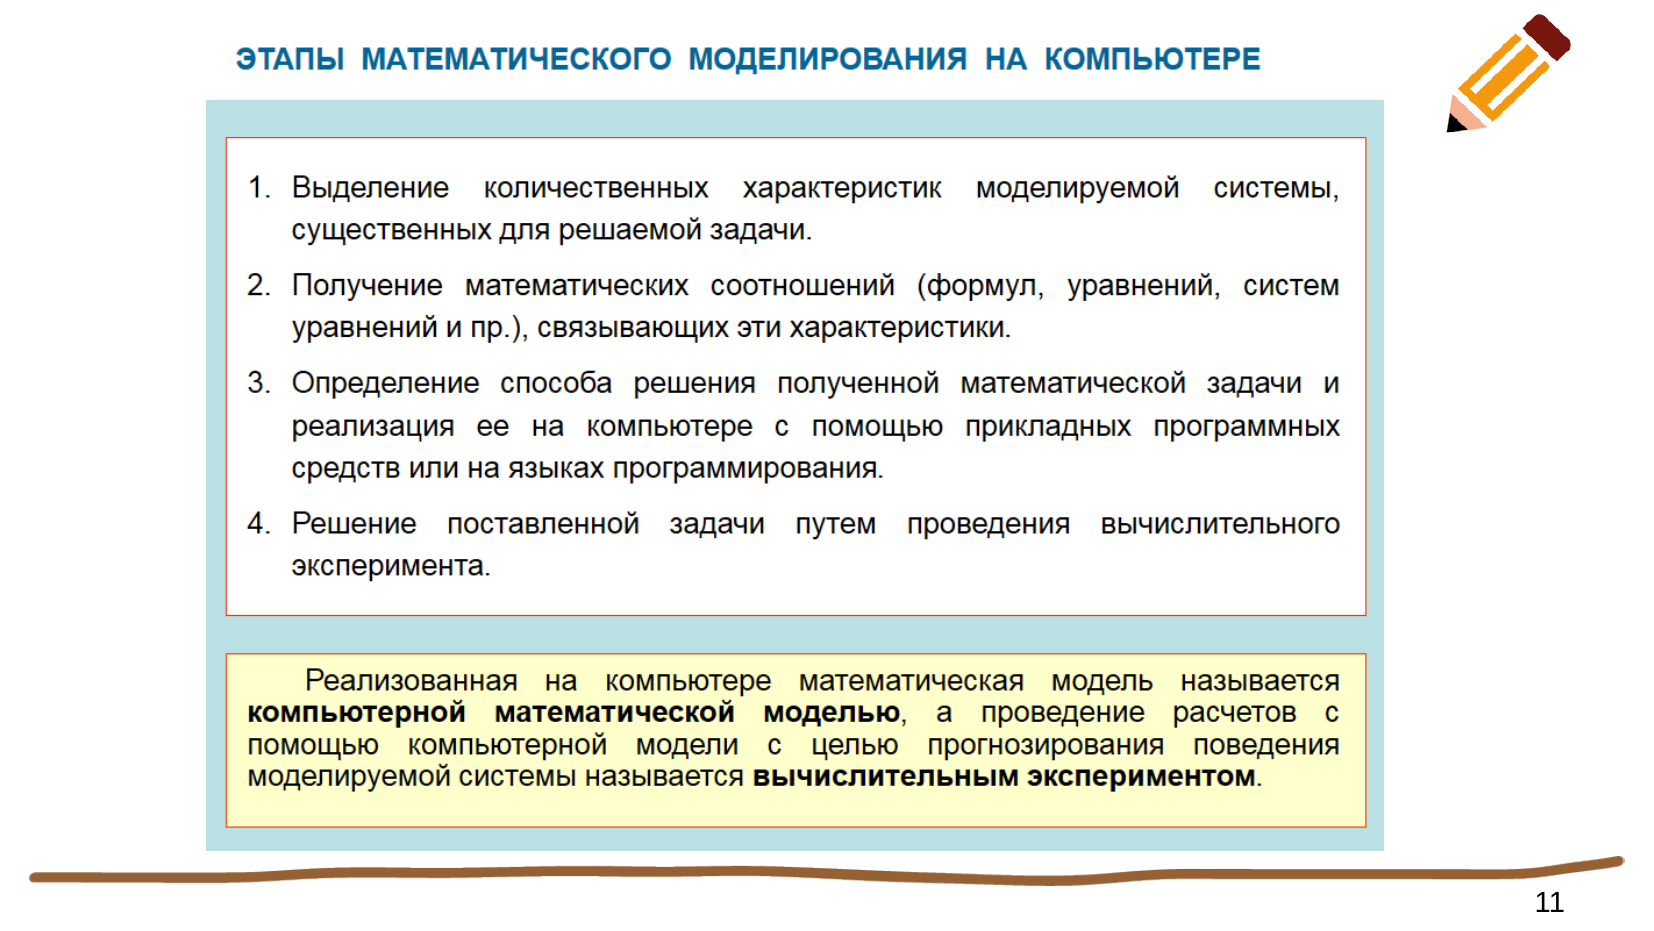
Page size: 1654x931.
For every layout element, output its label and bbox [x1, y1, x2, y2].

picture [1446, 14, 1571, 133]
picture [29, 856, 1625, 886]
picture [206, 29, 1384, 852]
